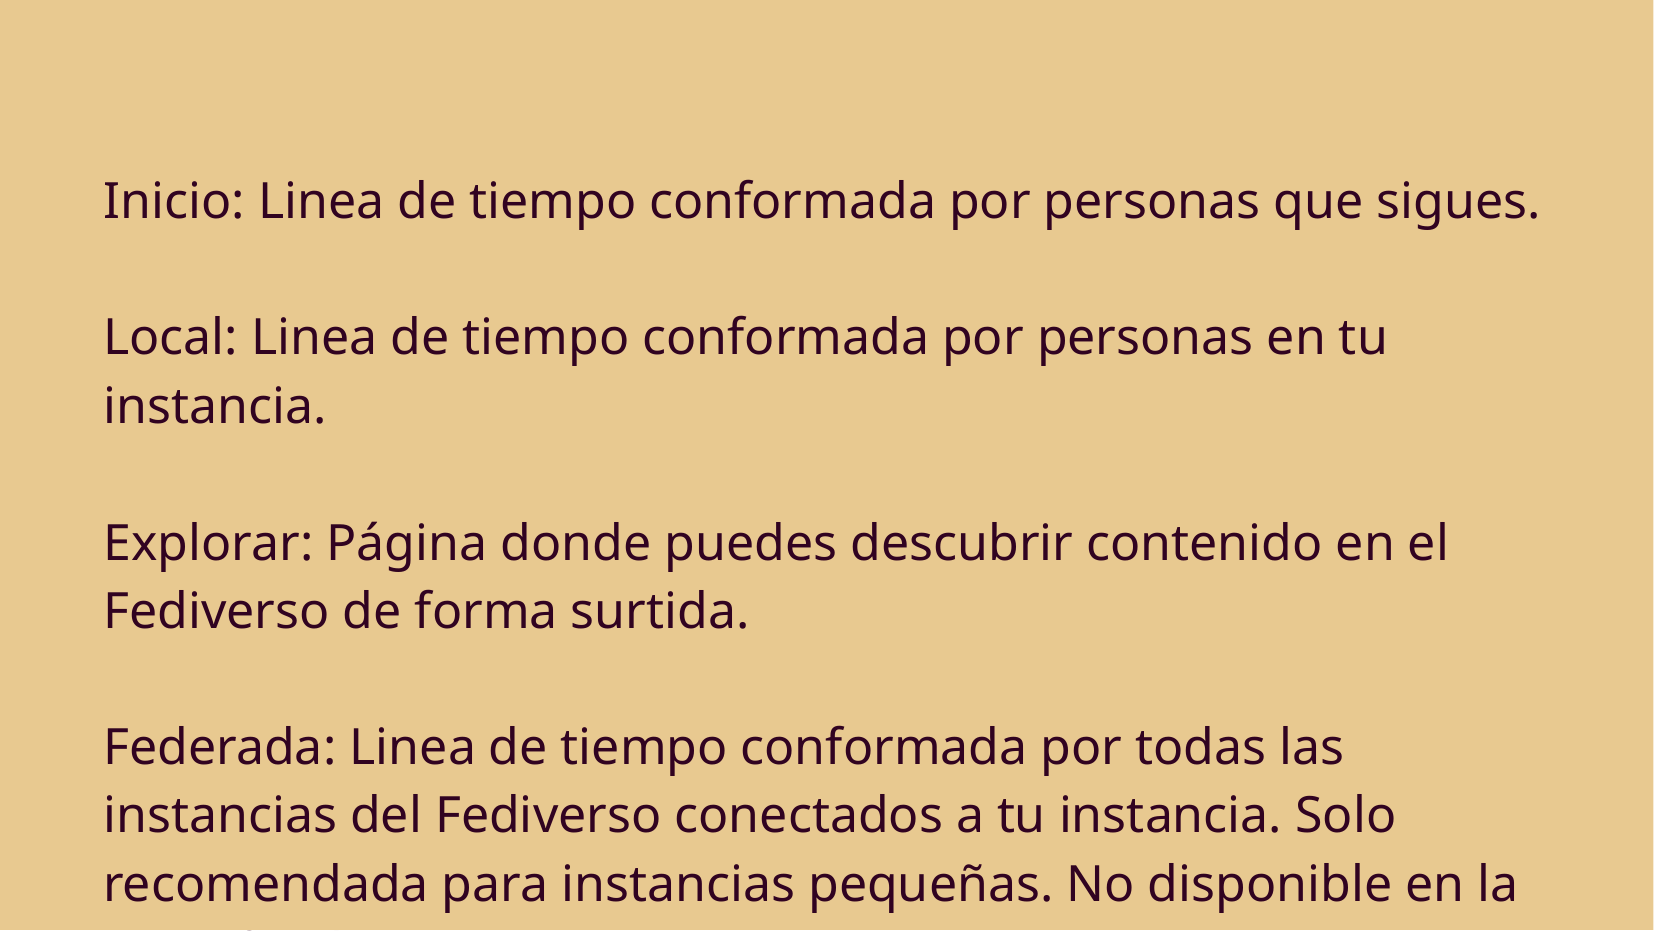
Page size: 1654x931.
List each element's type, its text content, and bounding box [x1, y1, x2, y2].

text_box Inicio: Linea de tiempo conformada por personas que sigues. Local: Linea de tiempo conformada por personas en tu instancia. Explorar: Página donde puedes descubrir contenido en el Fediverso de forma surtida. Federada: Linea de tiempo conformada por todas las instancias del Fediverso conectados a tu instancia. Solo recomendada para instancias pequeñas. No disponible en la app oficial. [88, 157, 1565, 773]
text_box [812, 533, 843, 604]
